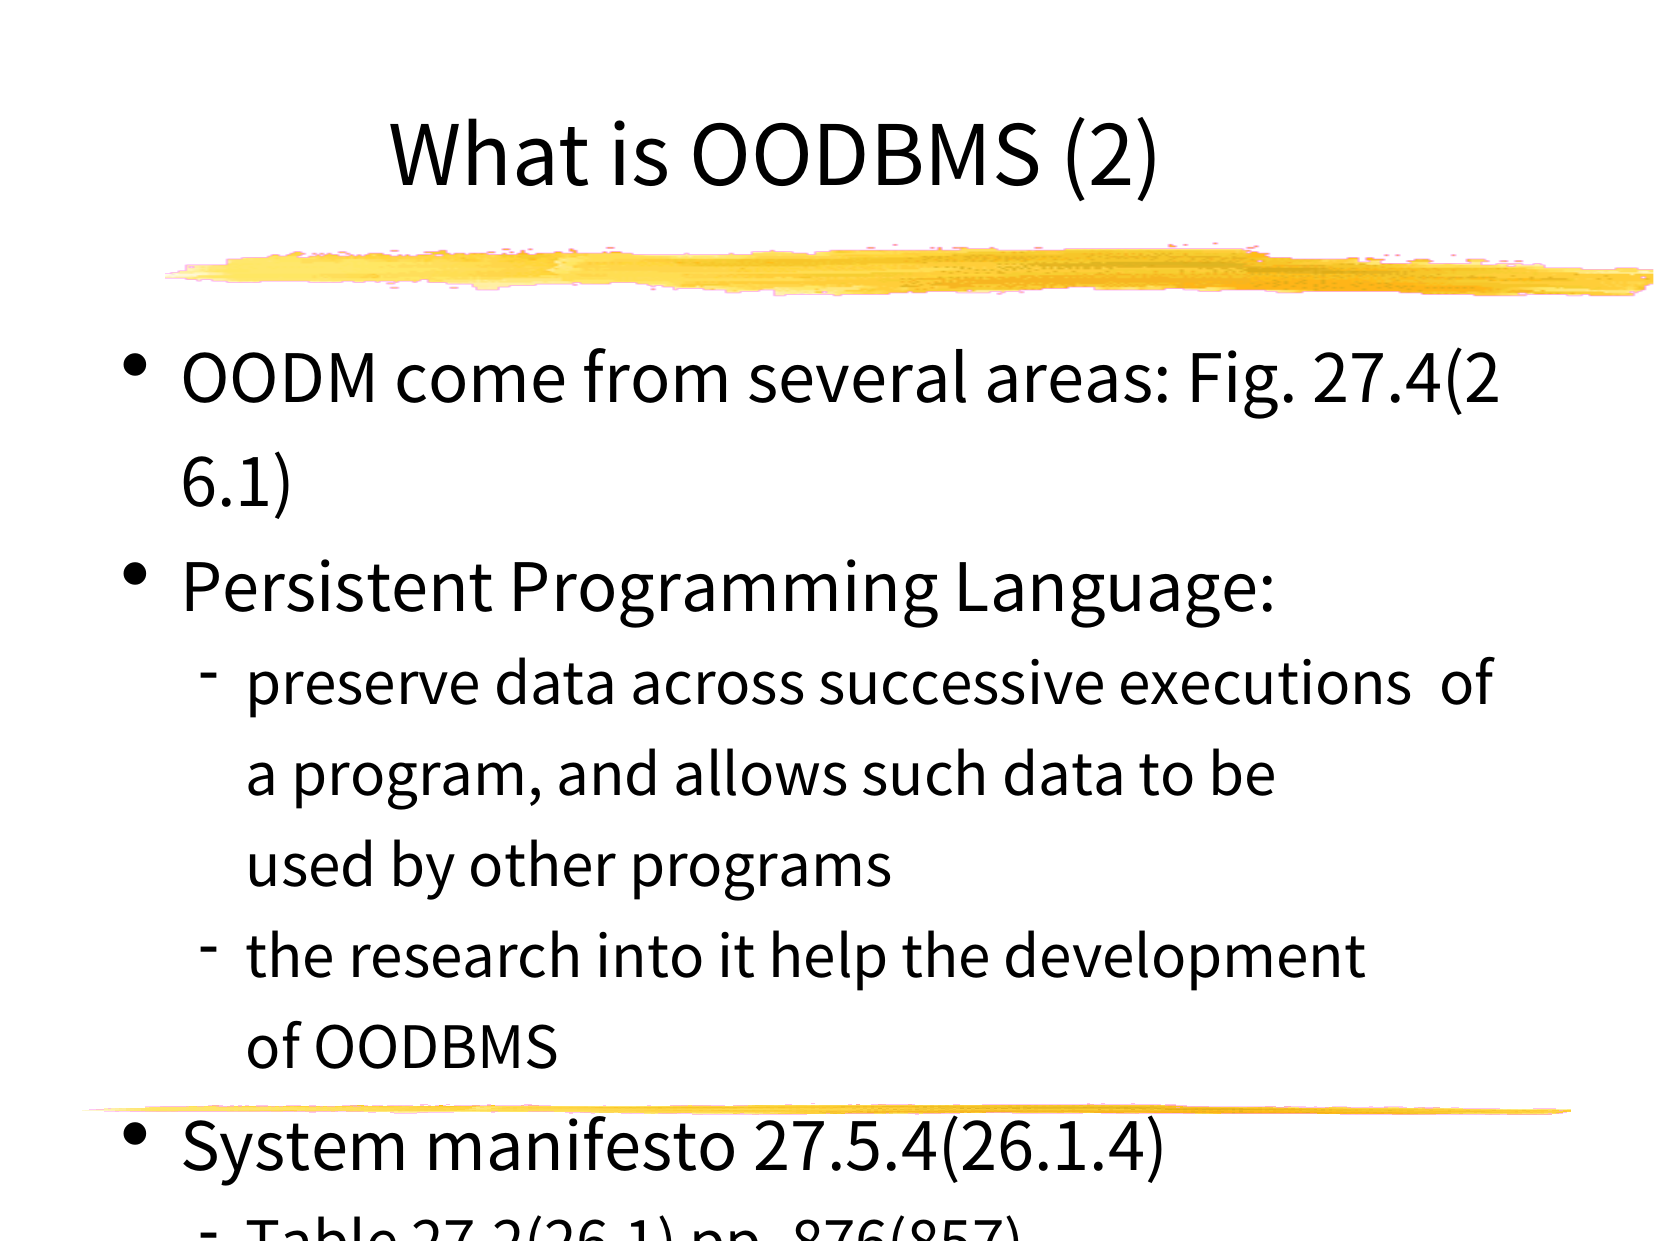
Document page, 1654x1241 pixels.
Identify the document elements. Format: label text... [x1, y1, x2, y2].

picture [82, 1102, 1571, 1117]
picture [165, 237, 1654, 308]
title What is OODBMS (2) [73, 39, 1479, 249]
list OODM come from several areas: Fig. 27.4(26.1) Persistent Programming Language: preserve data across successive executions of a program, and allows such data to be used by other programs the research into it help the development of OODBMS System manifesto 27.5.4(26.1.4) Table 27.2(26.1) pp. 876(857) [124, 316, 1530, 1061]
